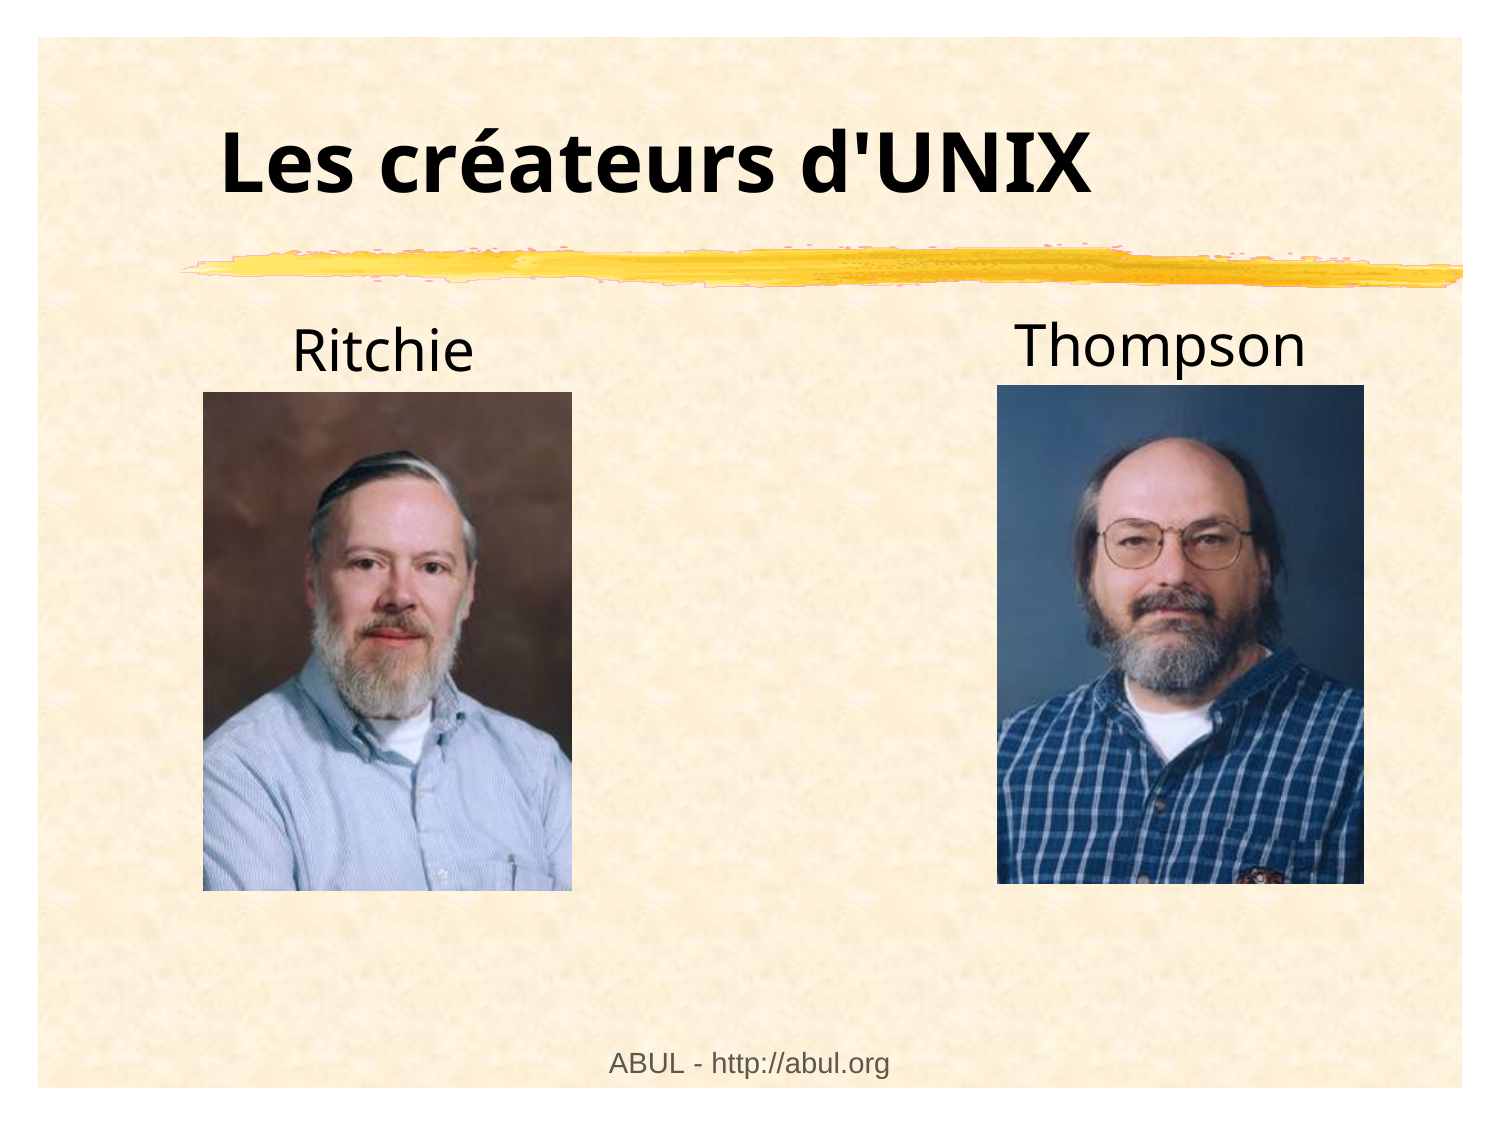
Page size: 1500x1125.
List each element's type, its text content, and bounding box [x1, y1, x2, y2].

picture [37, 37, 1463, 1088]
text_box Thompson [989, 297, 1334, 380]
title Les créateurs d'UNIX [203, 72, 1312, 248]
text_box Ritchie [205, 301, 562, 385]
